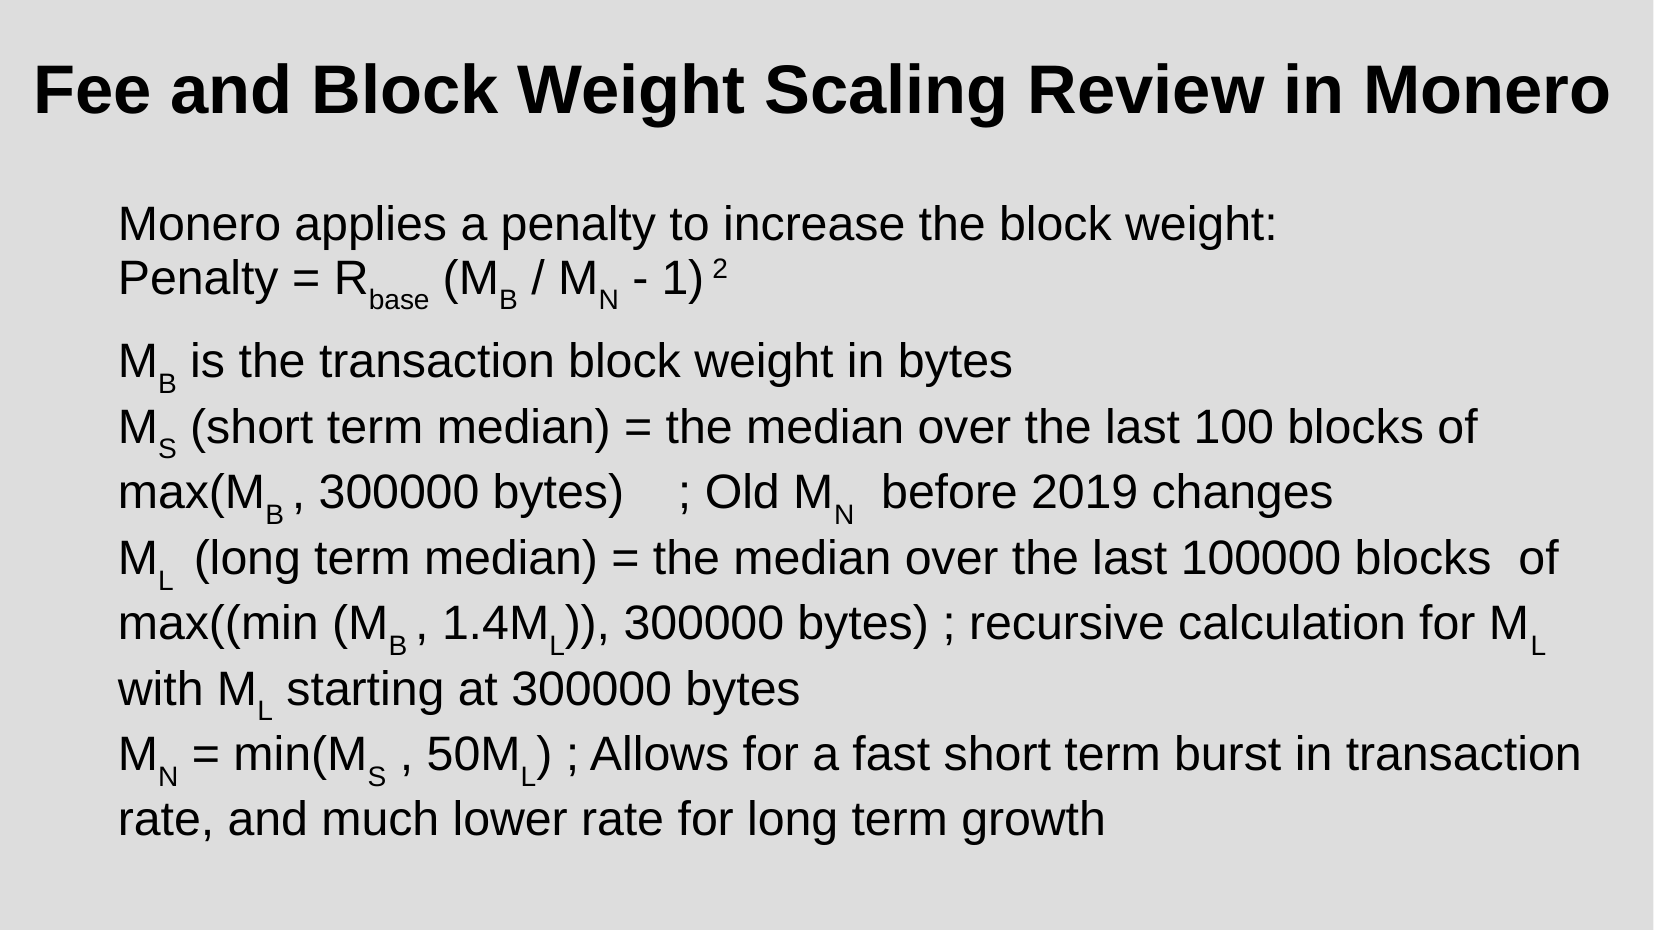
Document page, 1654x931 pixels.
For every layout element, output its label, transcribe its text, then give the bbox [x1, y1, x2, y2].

title Fee and Block Weight Scaling Review in Monero [23, 11, 1642, 168]
list Monero applies a penalty to increase the block weight: Penalty = Rbase (MB / MN - 1) 2 MB is the transaction block weight in bytes MS (short term median) = the median over the last 100 blocks of max(MB , 300000 bytes) ; Old MN before 2019 changes ML (long term median) = the median over the last 100000 blocks of max((min (MB , 1.4ML)), 300000 bytes) ; recursive calculation for ML with ML starting at 300000 bytes MN = min(MS , 50ML) ; Allows for a fast short term burst in transaction rate, and much lower rate for long term growth [59, 196, 1638, 917]
